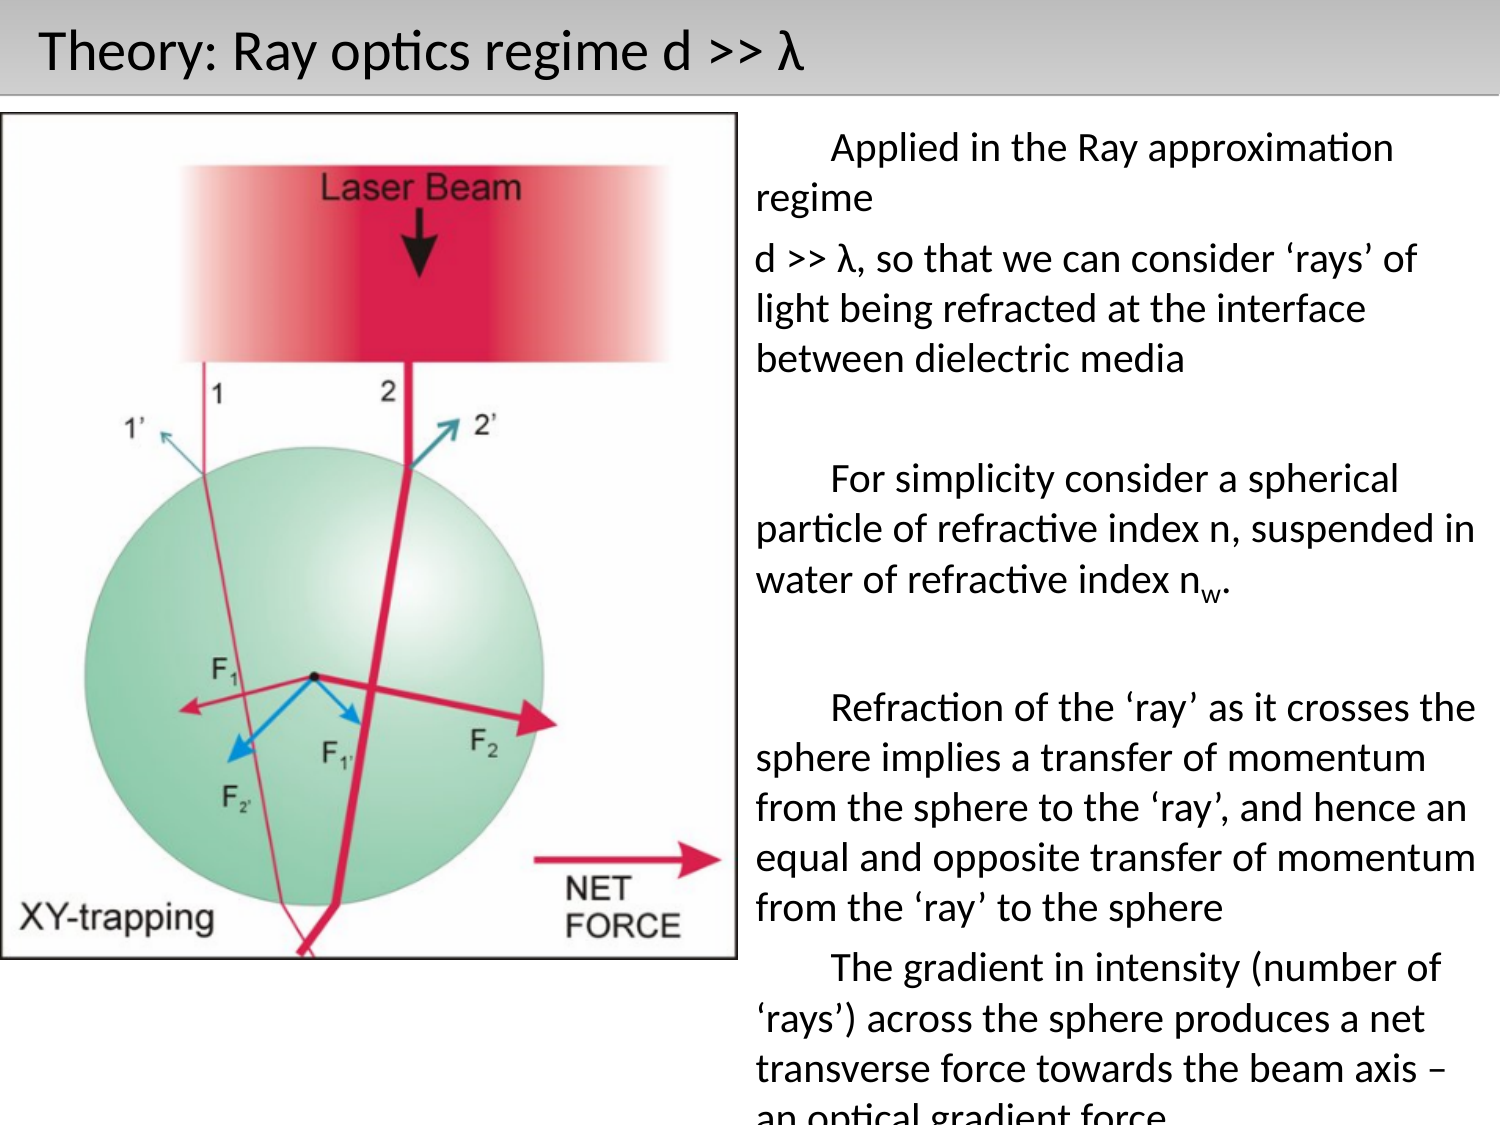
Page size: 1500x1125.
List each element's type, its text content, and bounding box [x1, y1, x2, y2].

text_box Applied in the Ray approximation regime d >> λ, so that we can consider ‘rays’ of light being refracted at the interface between dielectric media For simplicity consider a spherical particle of refractive index n, suspended in water of refractive index nw. Refraction of the ‘ray’ as it crosses the sphere implies a transfer of momentum from the sphere to the ‘ray’, and hence an equal and opposite transfer of momentum from the ‘ray’ to the sphere The gradient in intensity (number of ‘rays’) across the sphere produces a net transverse force towards the beam axis – an optical gradient force [687, 112, 1500, 1125]
title Theory: Ray optics regime d >> λ [46, 0, 1500, 94]
picture [0, 112, 738, 960]
